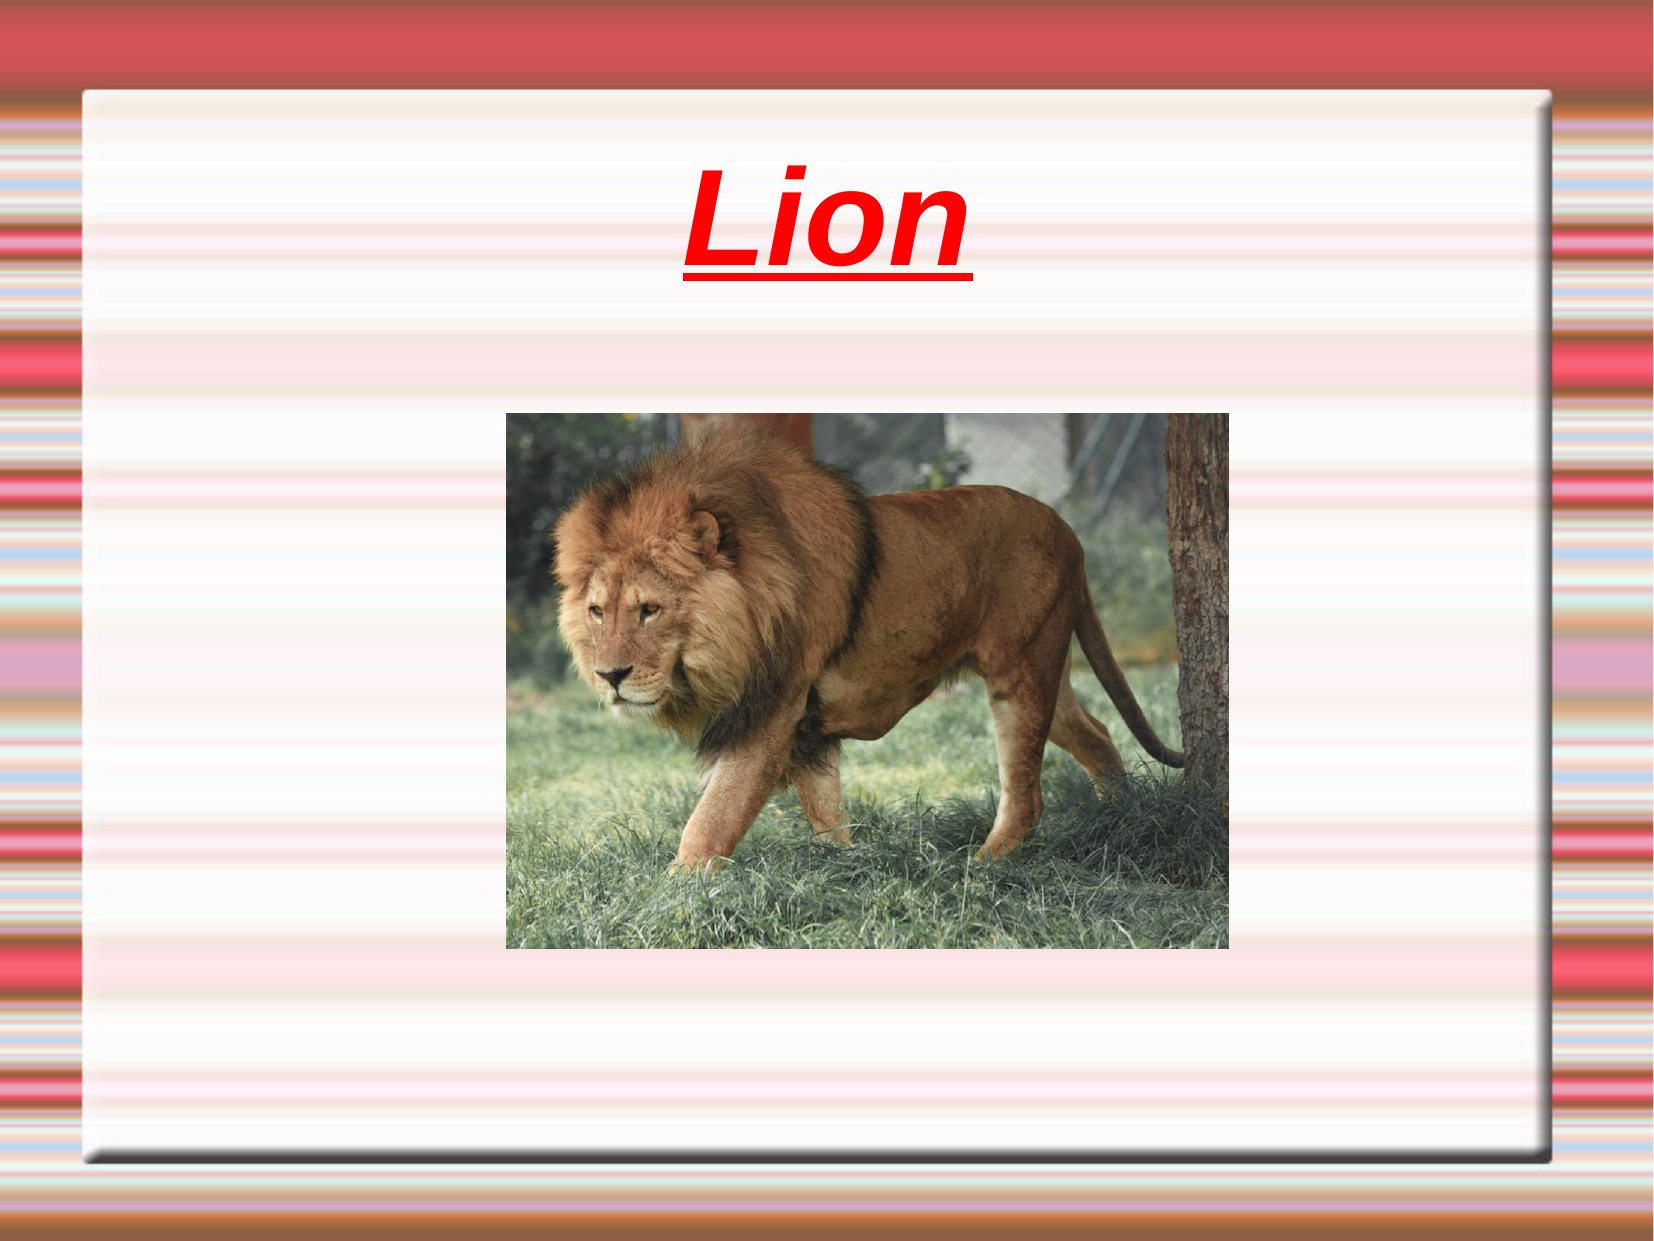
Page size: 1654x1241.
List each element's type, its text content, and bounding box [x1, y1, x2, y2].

title Lion [121, 114, 1534, 322]
picture [0, 0, 1654, 1241]
